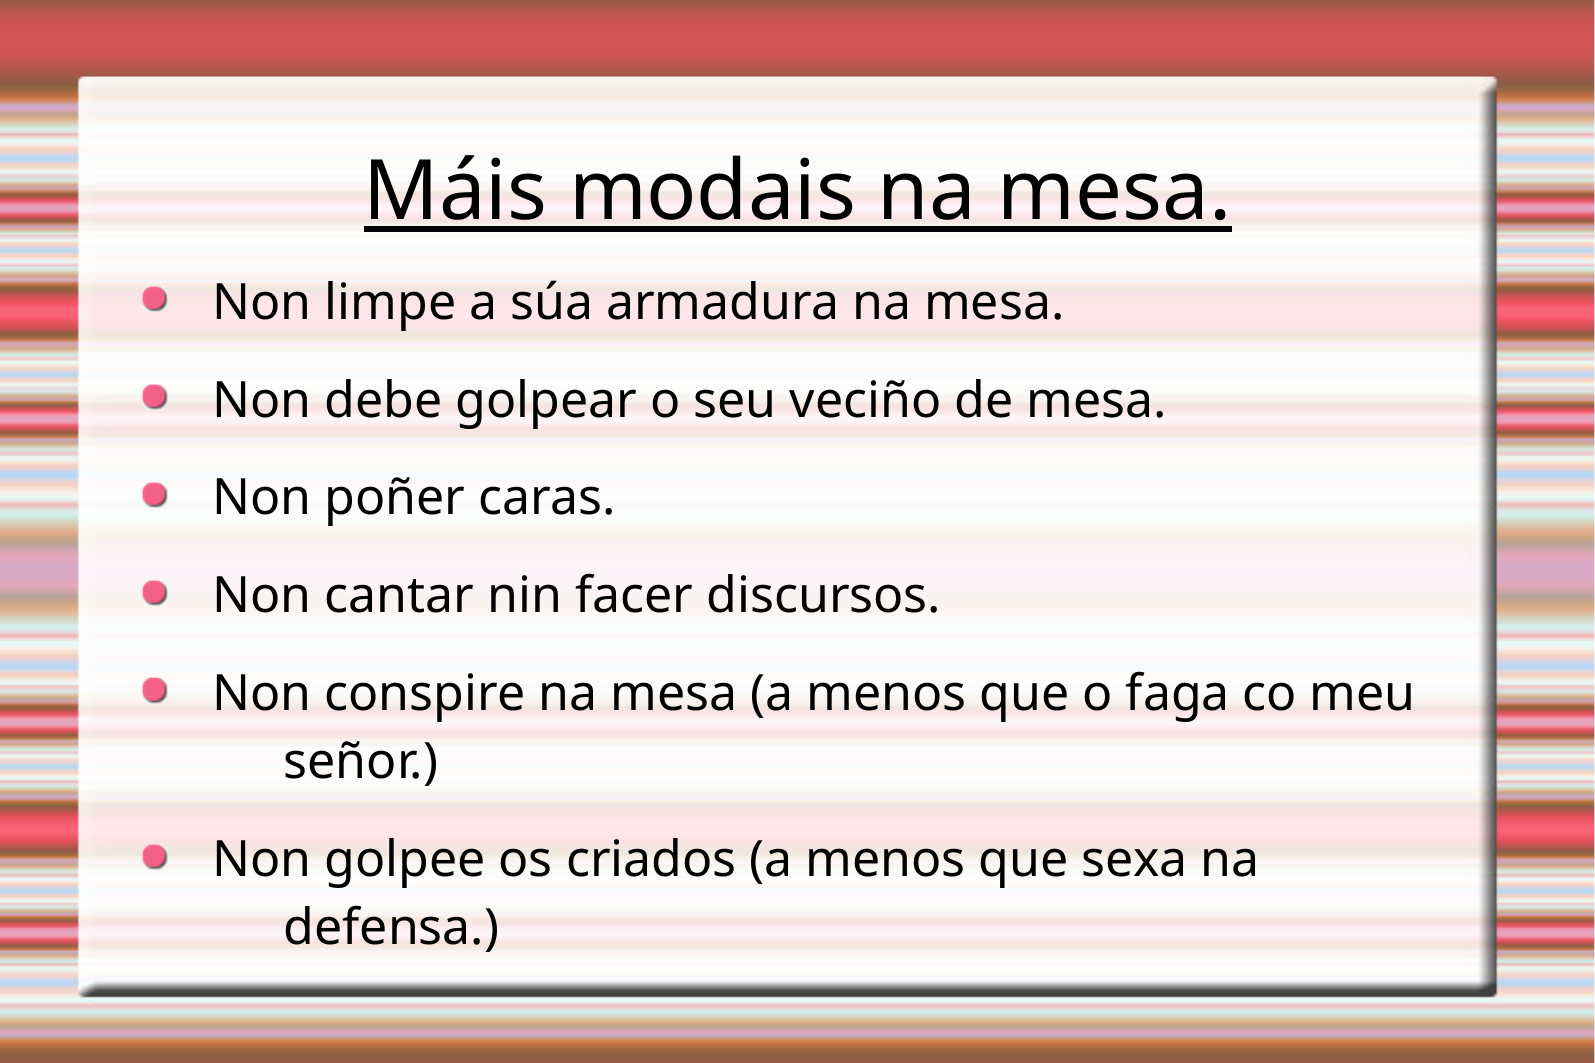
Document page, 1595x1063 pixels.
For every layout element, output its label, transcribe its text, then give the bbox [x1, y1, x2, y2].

list Non limpe a súa armadura na mesa. Non debe golpear o seu veciño de mesa. Non poñer caras. Non cantar nin facer discursos. Non conspire na mesa (a menos que o faga co meu señor.) Non golpee os criados (a menos que sexa na defensa.) [118, 265, 1450, 1004]
title Máis modais na mesa. [117, 98, 1479, 276]
picture [0, 0, 1595, 1063]
